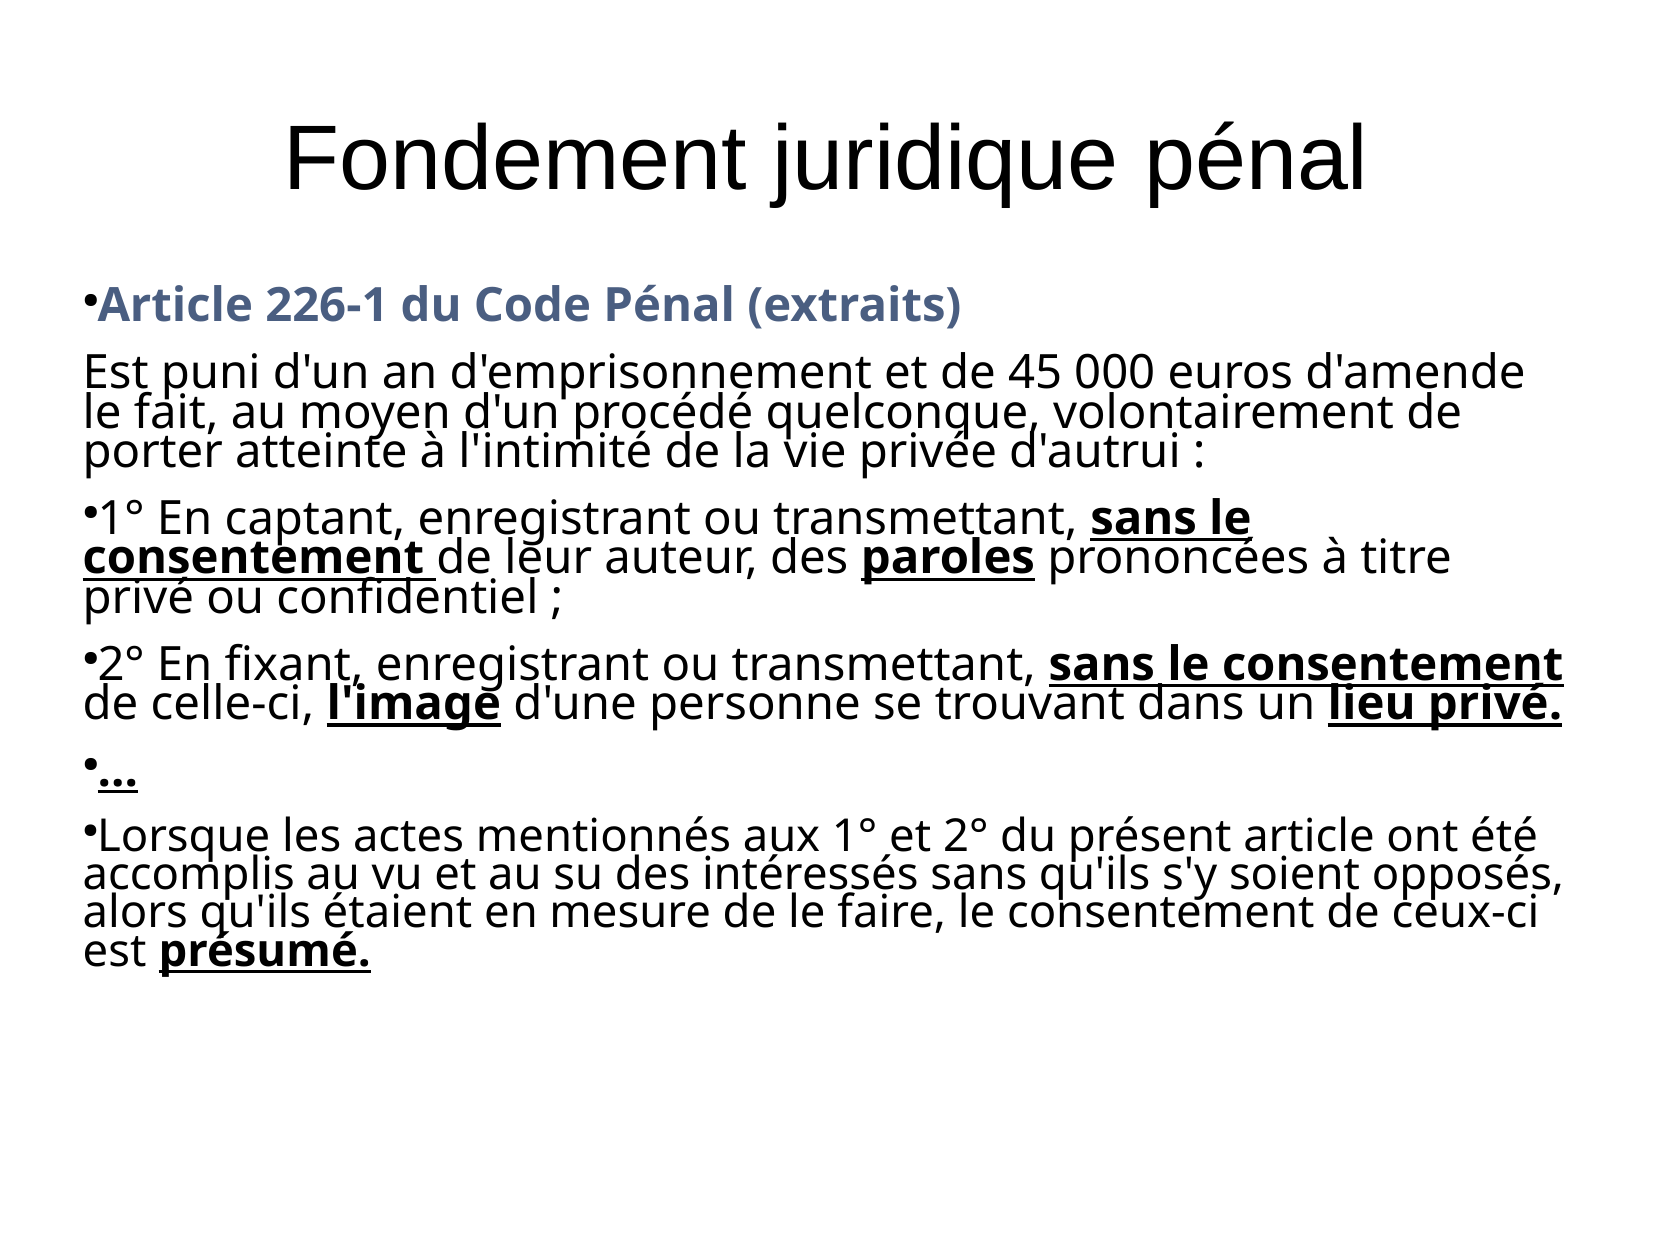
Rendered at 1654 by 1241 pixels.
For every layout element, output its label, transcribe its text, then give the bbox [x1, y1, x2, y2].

list Article 226-1 du Code Pénal (extraits) Est puni d'un an d'emprisonnement et de 45 000 euros d'amende le fait, au moyen d'un procédé quelconque, volontairement de porter atteinte à l'intimité de la vie privée d'autrui : 1° En captant, enregistrant ou transmettant, sans le consentement de leur auteur, des paroles prononcées à titre privé ou confidentiel ; 2° En fixant, enregistrant ou transmettant, sans le consentement de celle-ci, l'image d'une personne se trouvant dans un lieu privé. … Lorsque les actes mentionnés aux 1° et 2° du présent article ont été accomplis au vu et au su des intéressés sans qu'ils s'y soient opposés, alors qu'ils étaient en mesure de le faire, le consentement de ceux-ci est présumé. [82, 290, 1571, 1010]
title Fondement juridique pénal [82, 49, 1571, 257]
